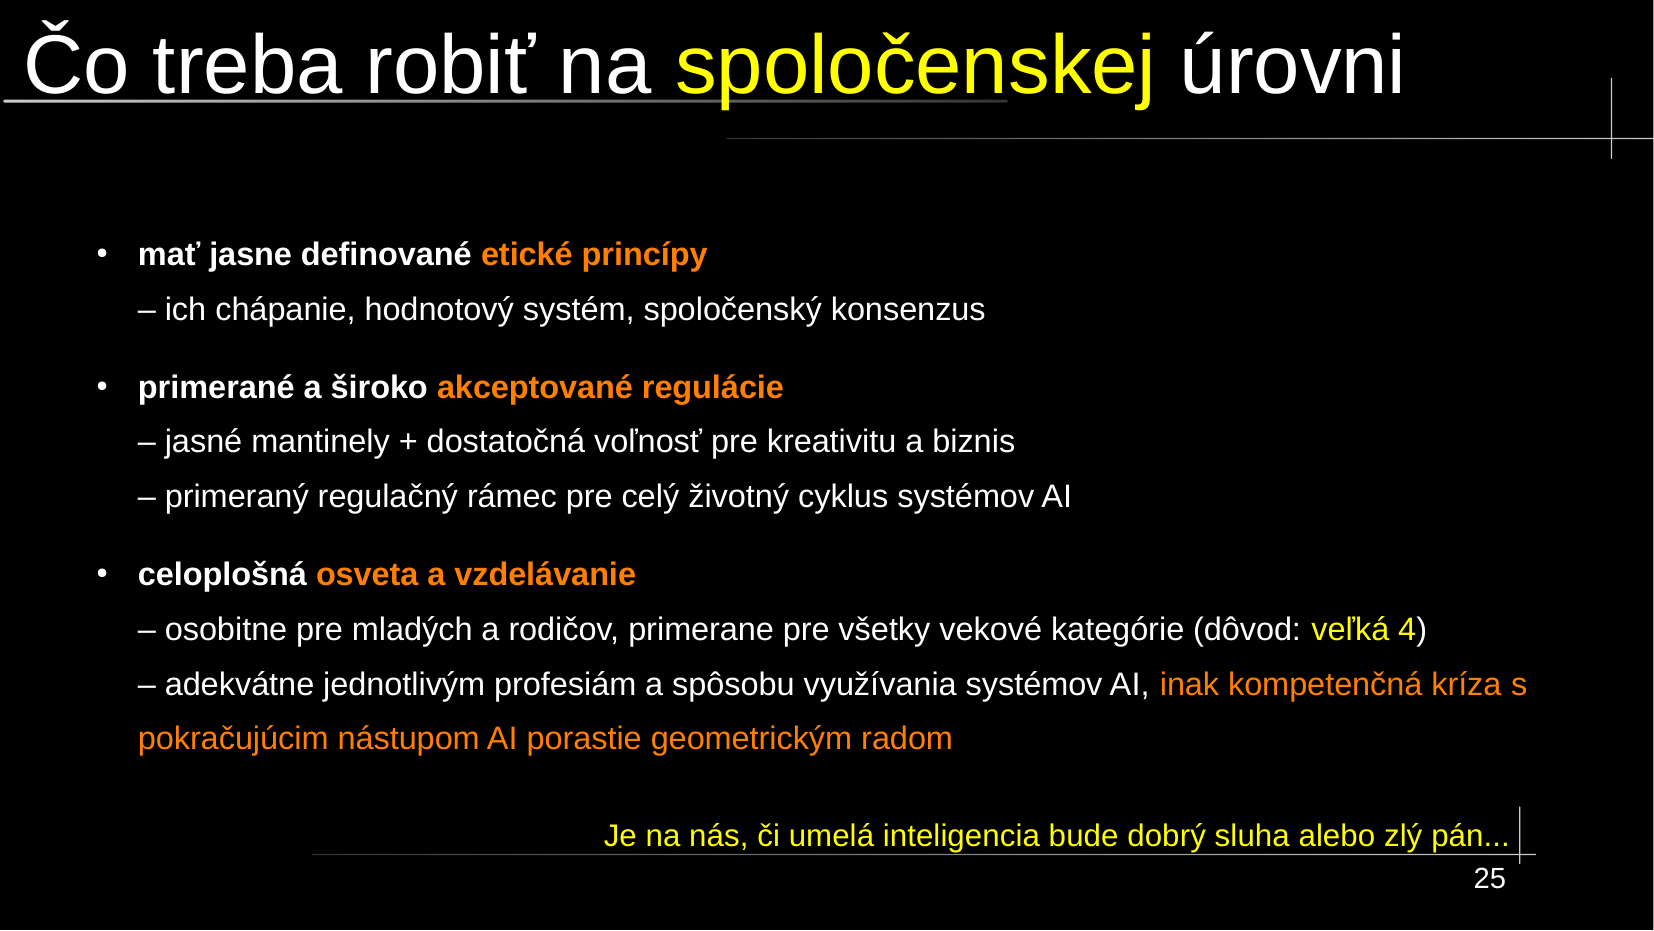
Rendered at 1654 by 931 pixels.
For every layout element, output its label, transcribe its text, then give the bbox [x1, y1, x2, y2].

title Je na nás, či umelá inteligencia bude dobrý sluha alebo zlý pán... [29, 800, 1512, 871]
title Čo treba robiť na spoločenskej úrovni [23, 11, 1589, 119]
list mať jasne definované etické princípy – ich chápanie, hodnotový systém, spoločenský konsenzus primerané a široko akceptované regulácie – jasné mantinely + dostatočná voľnosť pre kreativitu a biznis – primeraný regulačný rámec pre celý životný cyklus systémov AI celoplošná osveta a vzdelávanie – osobitne pre mladých a rodičov, primerane pre všetky vekové kategórie (dôvod: veľká 4) – adekvátne jednotlivým profesiám a spôsobu využívania systémov AI, inak kompetenčná kríza s pokračujúcim nástupom AI porastie geometrickým radom [82, 217, 1571, 758]
